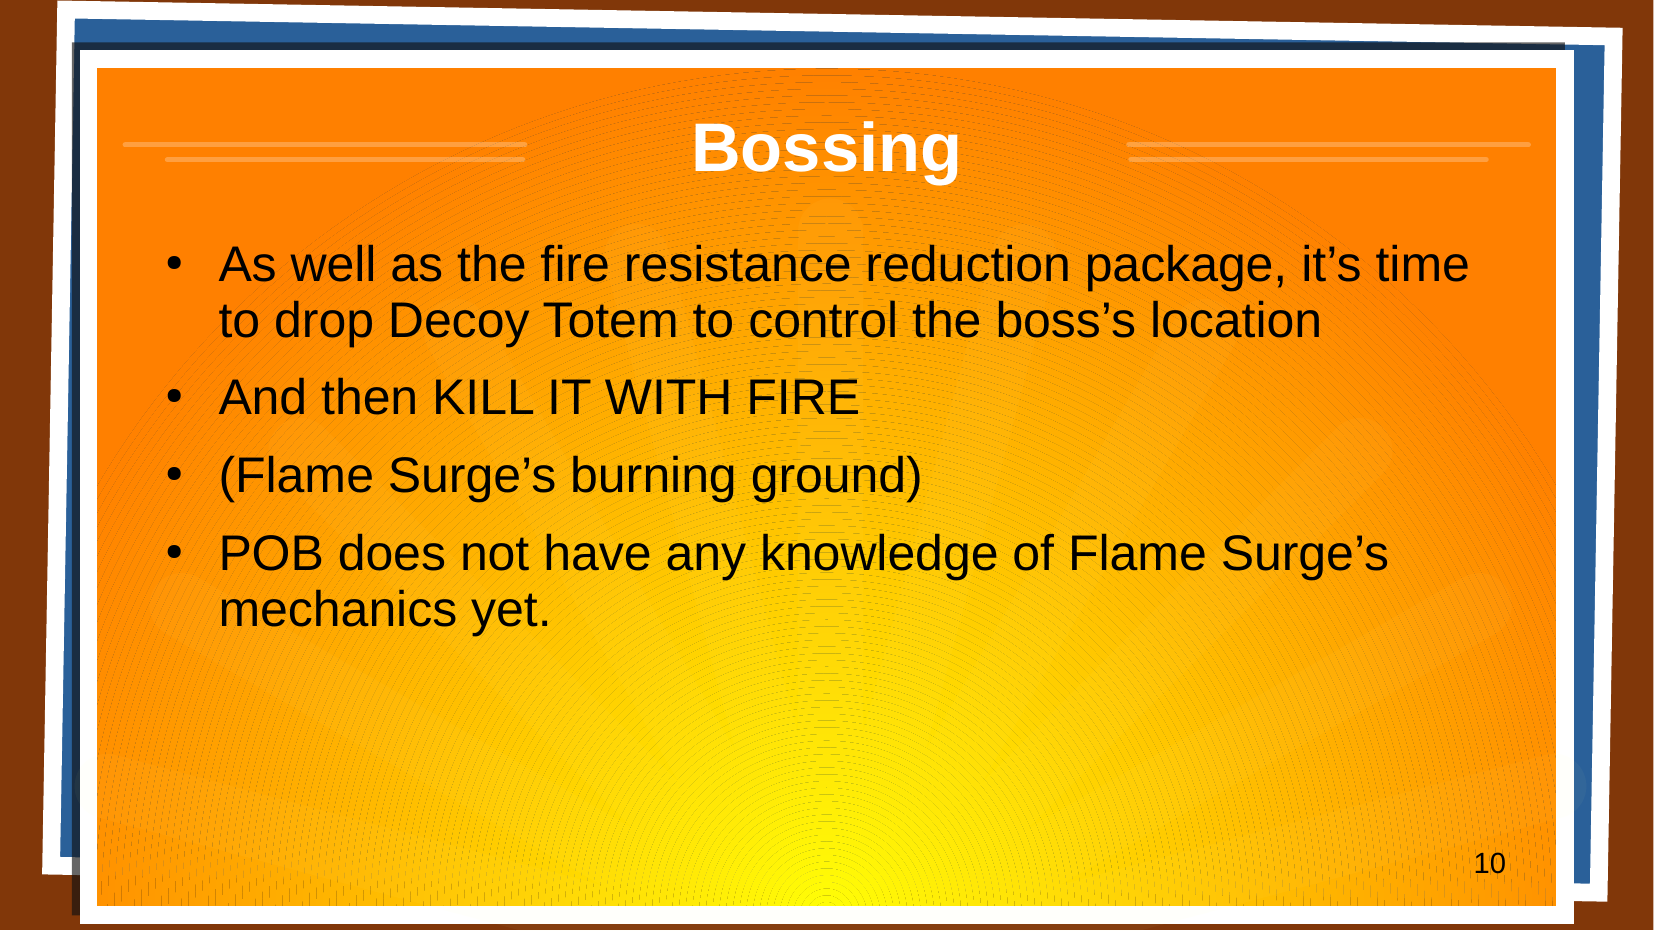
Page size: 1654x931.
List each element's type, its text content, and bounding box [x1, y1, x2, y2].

list As well as the fire resistance reduction package, it’s time to drop Decoy Totem to control the boss’s location And then KILL IT WITH FIRE (Flame Surge’s burning ground) POB does not have any knowledge of Flame Surge’s mechanics yet. [147, 236, 1506, 827]
title Bossing [531, 73, 1123, 222]
